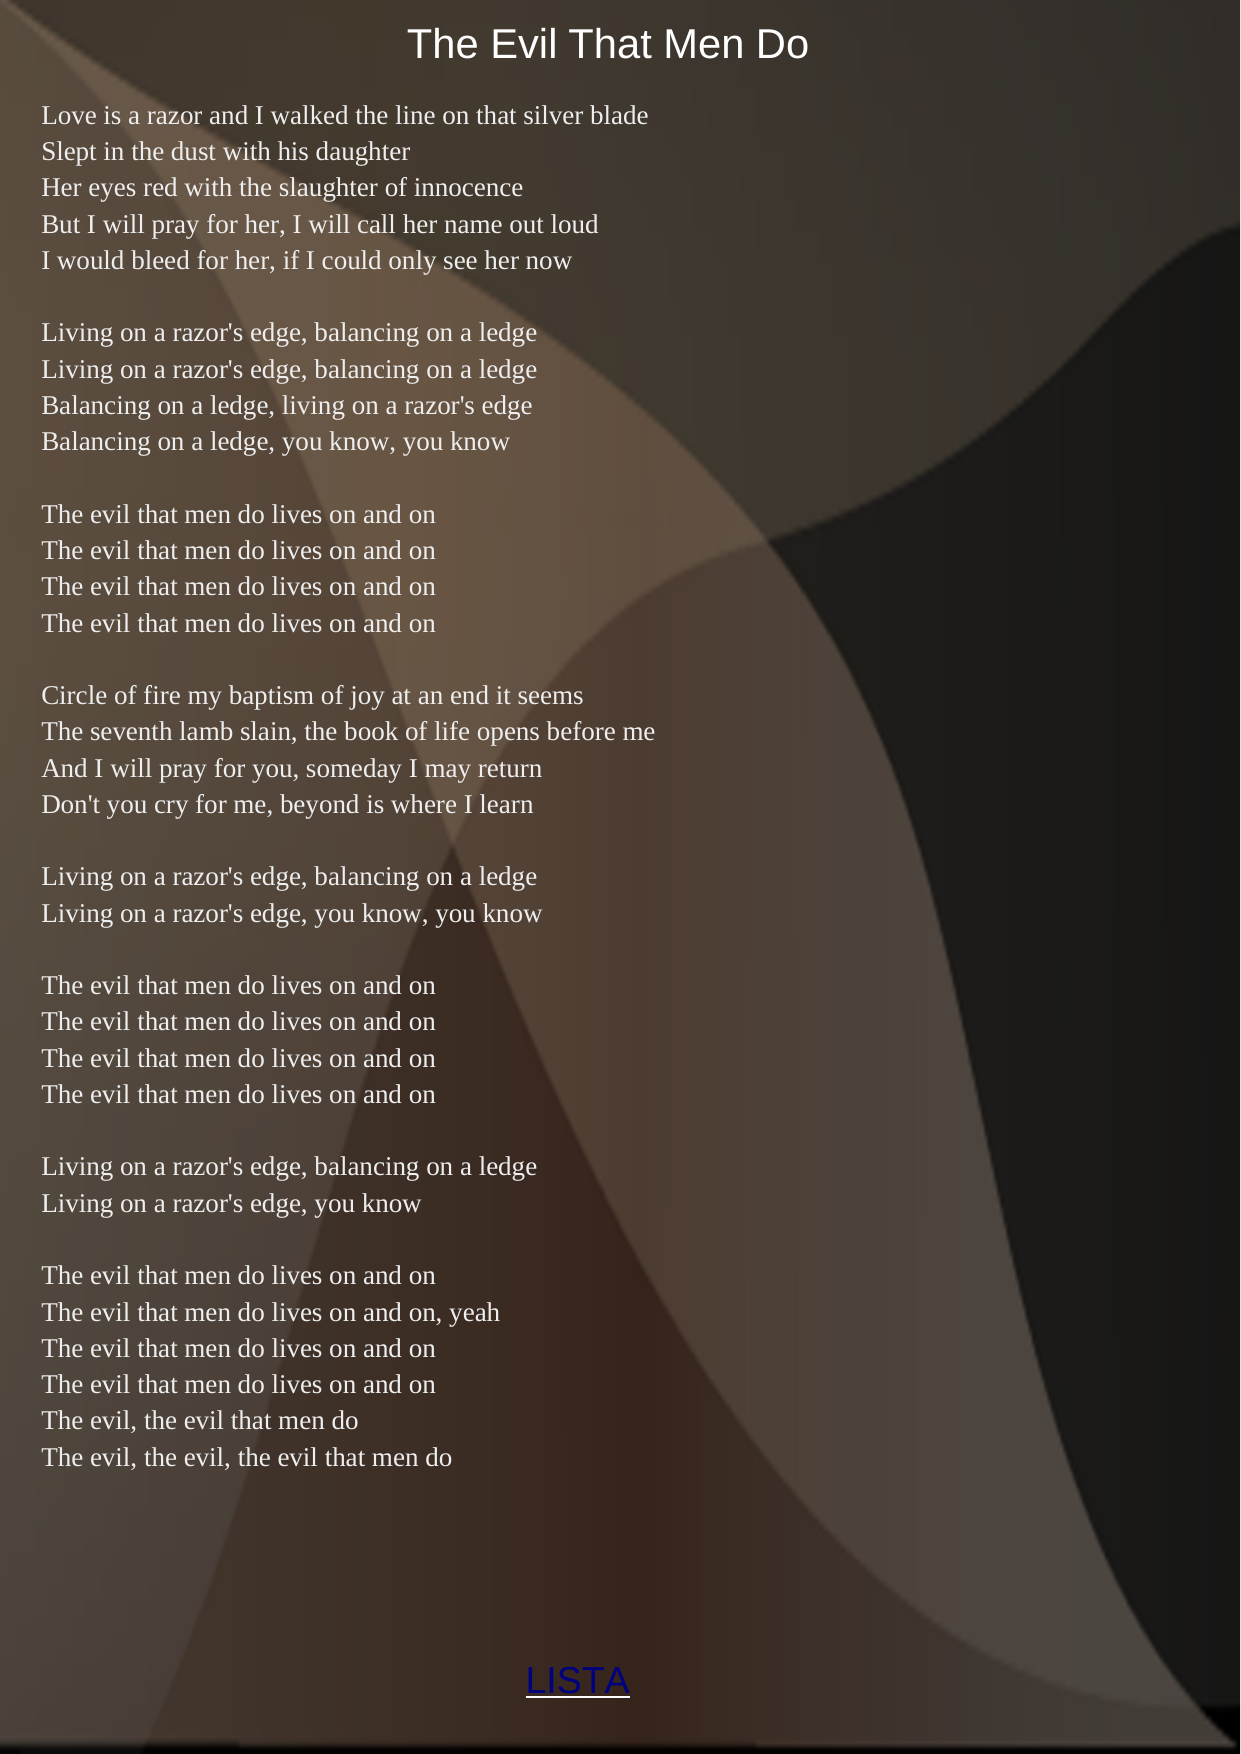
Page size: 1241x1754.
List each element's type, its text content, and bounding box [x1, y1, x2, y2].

list Love is a razor and I walked the line on that silver blade Slept in the dust with his daughter Her eyes red with the slaughter of innocence But I will pray for her, I will call her name out loud I would bleed for her, if I could only see her now Living on a razor's edge, balancing on a ledge Living on a razor's edge, balancing on a ledge Balancing on a ledge, living on a razor's edge Balancing on a ledge, you know, you know The evil that men do lives on and on The evil that men do lives on and on The evil that men do lives on and on The evil that men do lives on and on Circle of fire my baptism of joy at an end it seems The seventh lamb slain, the book of life opens before me And I will pray for you, someday I may return Don't you cry for me, beyond is where I learn Living on a razor's edge, balancing on a ledge Living on a razor's edge, you know, you know The evil that men do lives on and on The evil that men do lives on and on The evil that men do lives on and on The evil that men do lives on and on Living on a razor's edge, balancing on a ledge Living on a razor's edge, you know The evil that men do lives on and on The evil that men do lives on and on, yeah The evil that men do lives on and on The evil that men do lives on and on The evil, the evil that men do The evil, the evil, the evil that men do [41, 100, 786, 1510]
picture [0, 0, 1241, 1754]
title The Evil That Men Do [76, 21, 1140, 68]
text_box LISTA [525, 1659, 658, 1702]
